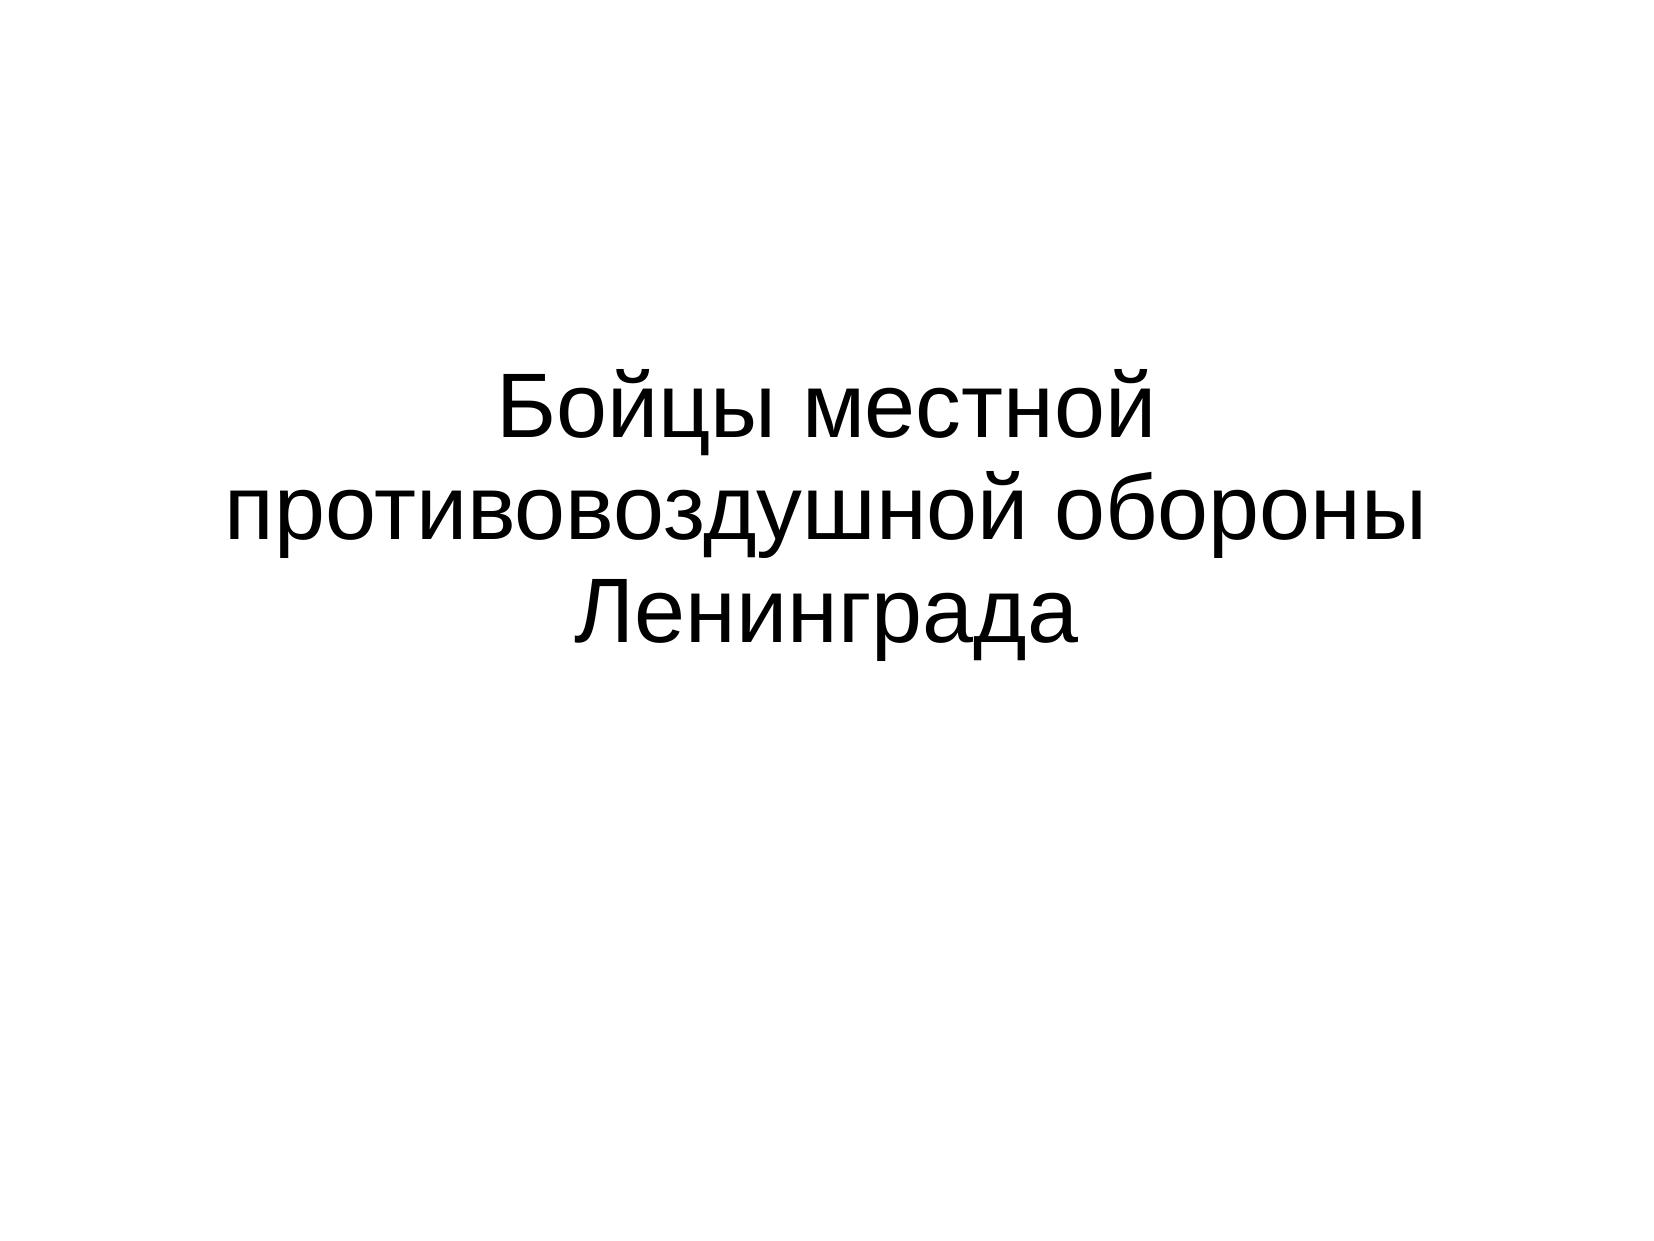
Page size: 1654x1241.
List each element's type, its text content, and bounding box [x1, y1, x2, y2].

title Бойцы местной противовоздушной обороны Ленинграда [82, 330, 1571, 686]
